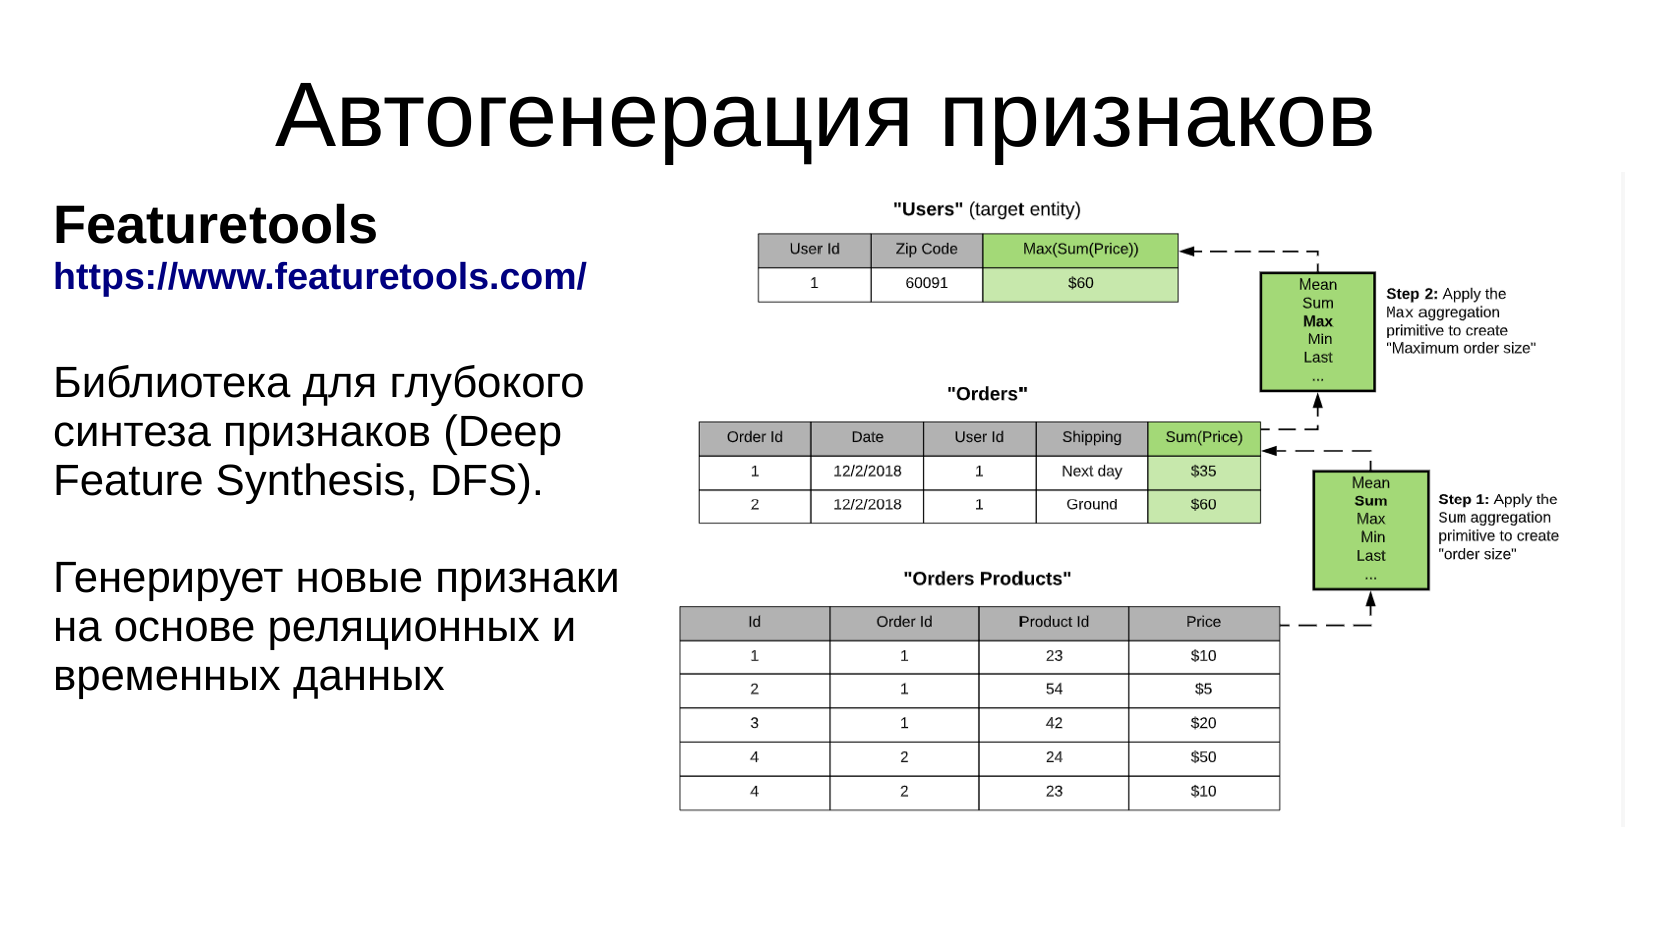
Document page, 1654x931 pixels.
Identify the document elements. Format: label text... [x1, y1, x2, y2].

title Автогенерация признаков [82, 37, 1571, 193]
picture [620, 172, 1625, 827]
subtitle Featuretools https://www.featuretools.com/ Библиотека для глубокого синтеза признаков (Deep Feature Synthesis, DFS). Генерирует новые признаки на основе реляционных и временных данных [17, 194, 650, 886]
